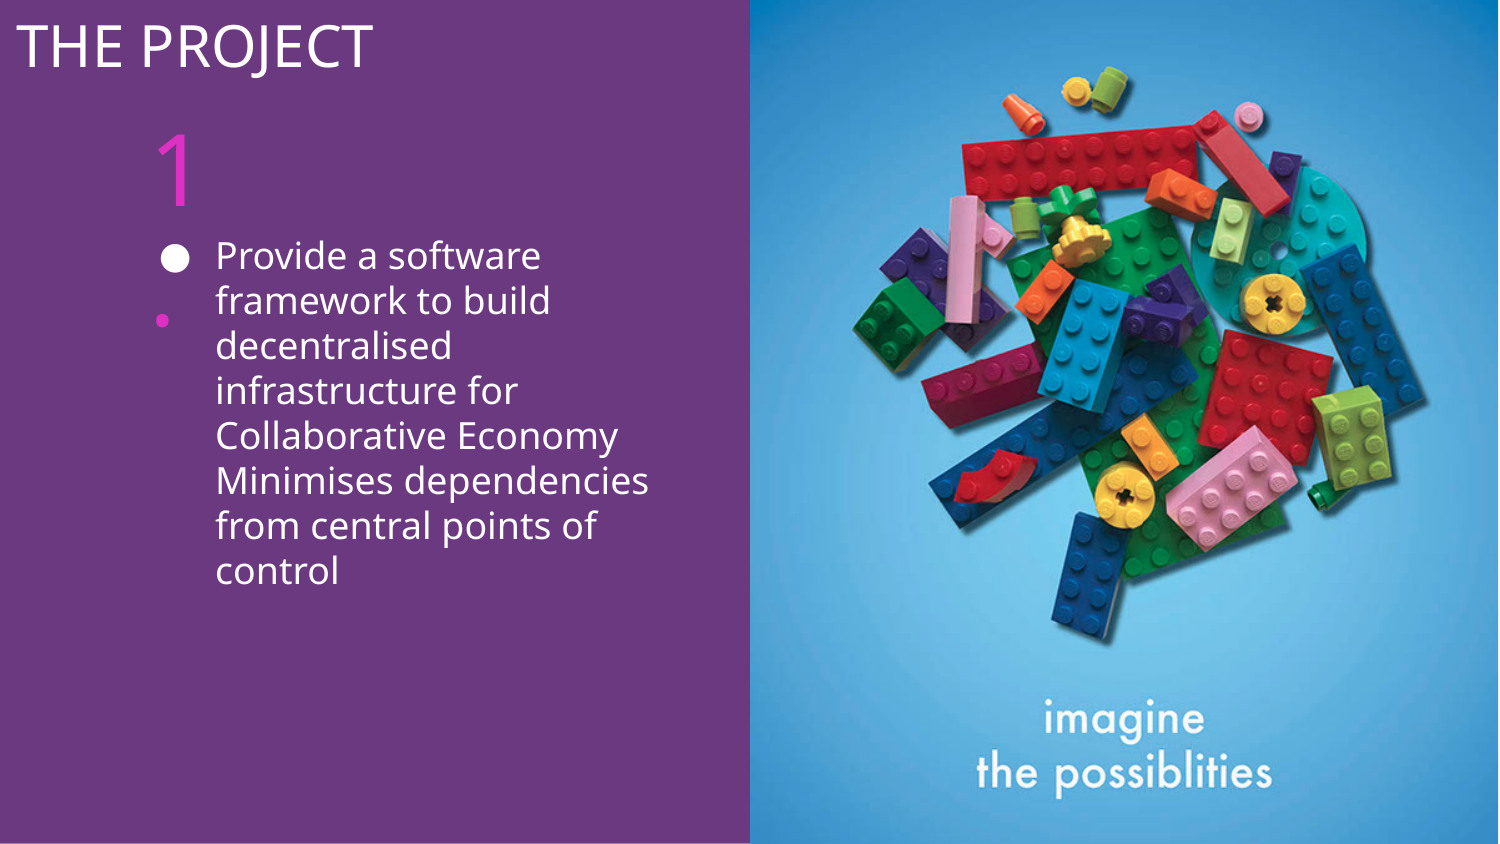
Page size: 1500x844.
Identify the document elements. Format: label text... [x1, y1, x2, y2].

title THE PROJECT [1, 0, 1391, 100]
title Provide a software framework to build decentralised infrastructure for Collaborative Economy Minimises dependencies from central points of control [125, 216, 709, 678]
text_box [0, 0, 750, 844]
picture [750, 0, 1499, 844]
title 1. [134, 100, 240, 227]
